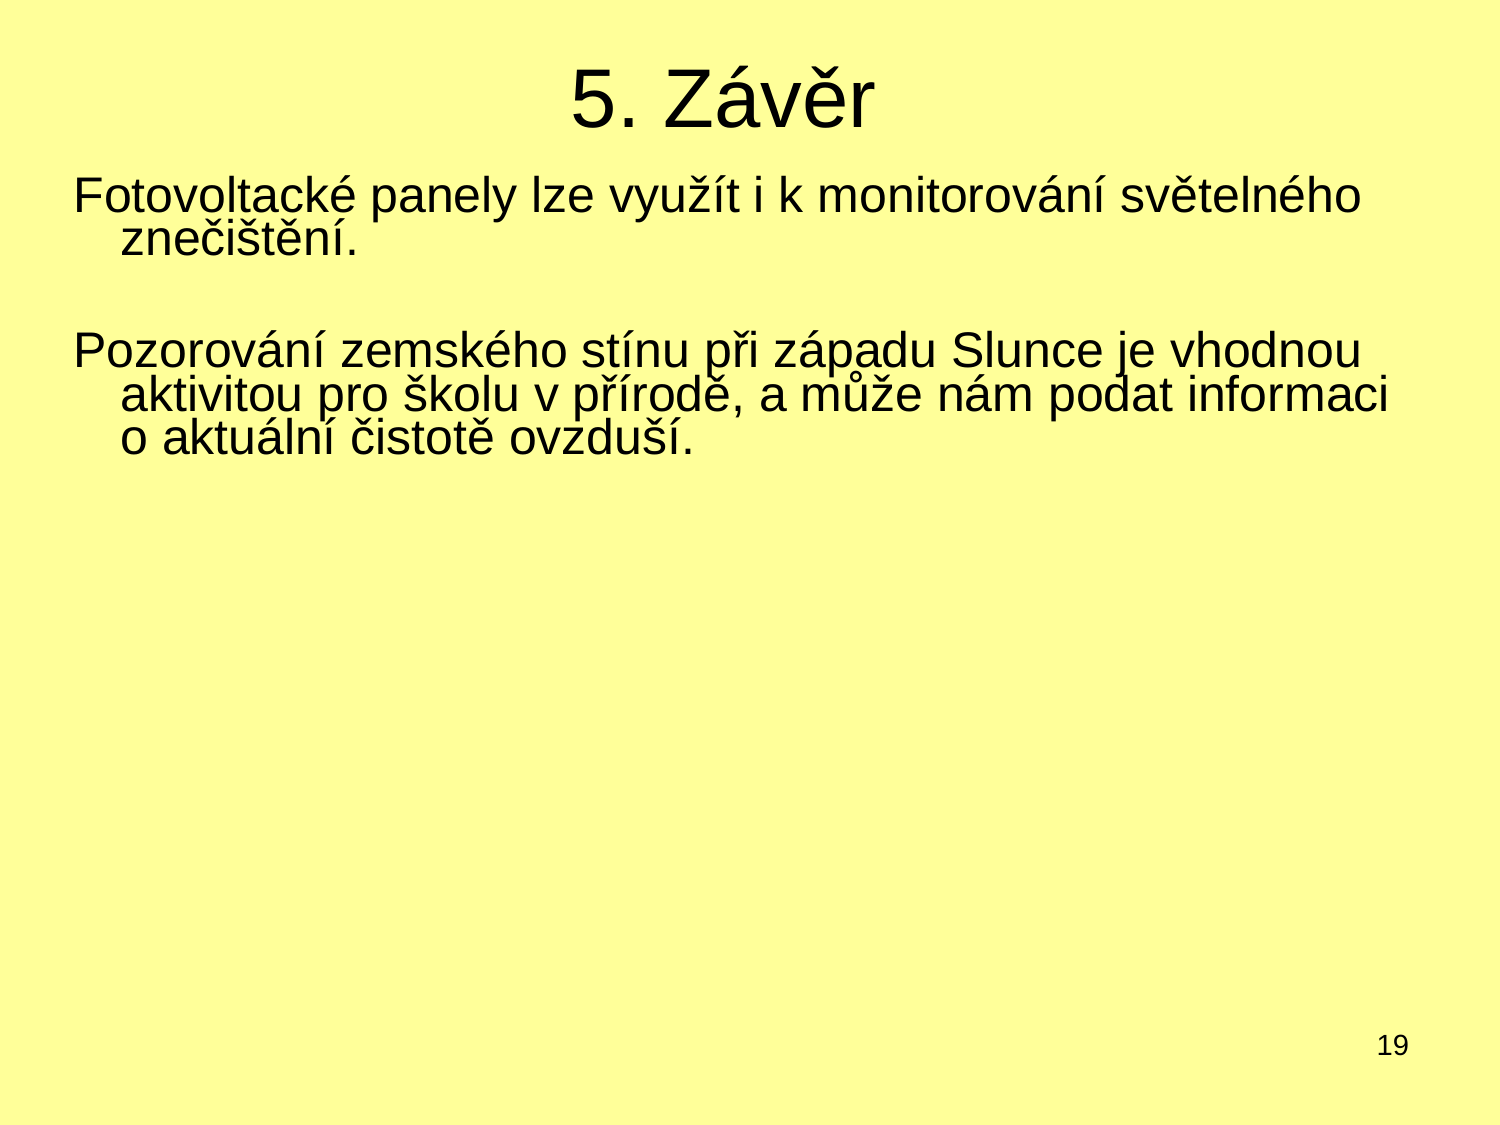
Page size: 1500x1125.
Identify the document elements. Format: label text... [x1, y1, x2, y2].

list Fotovoltacké panely lze využít i k monitorování světelného znečištění. Pozorování zemského stínu při západu Slunce je vhodnou aktivitou pro školu v přírodě, a může nám podat informaci o aktuální čistotě ovzduší. [59, 170, 1447, 1125]
title 5. Závěr [354, 29, 1093, 170]
